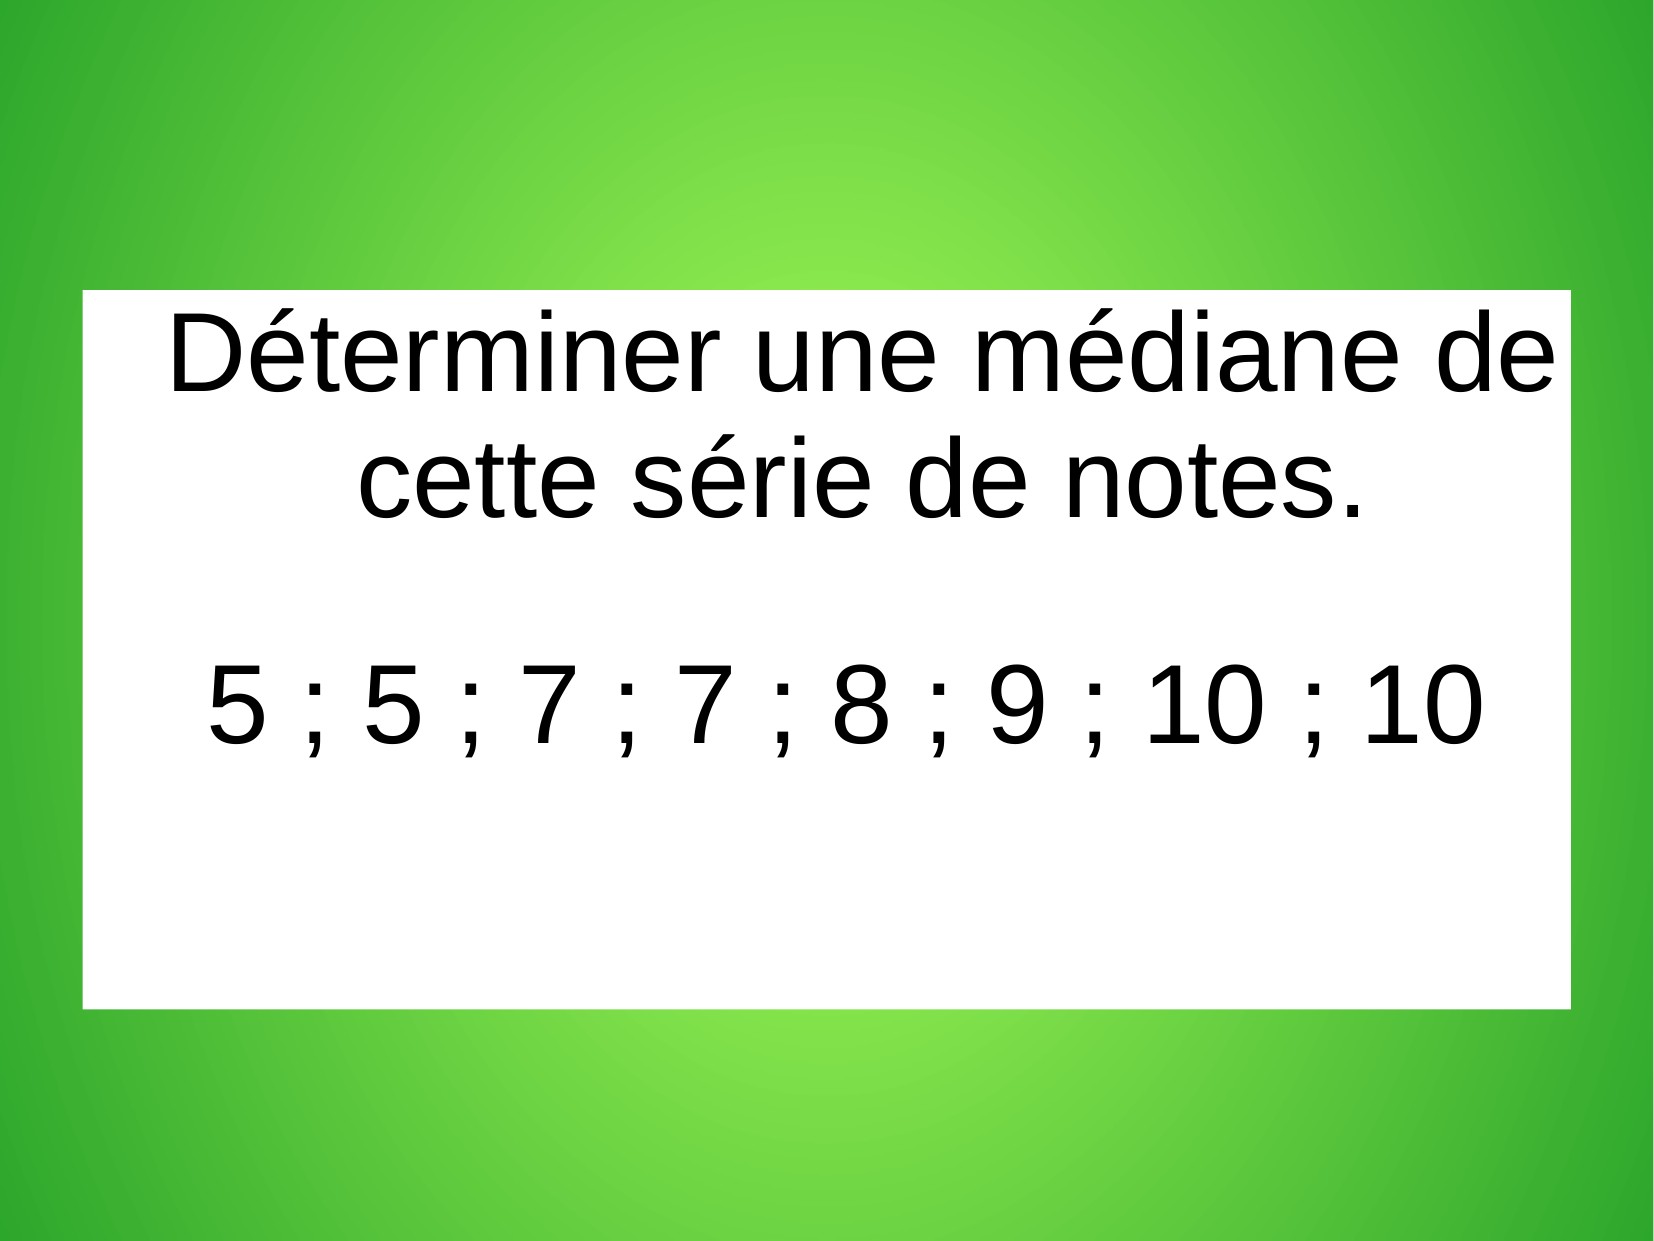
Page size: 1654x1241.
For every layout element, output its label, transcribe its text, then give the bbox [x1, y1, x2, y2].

picture [0, 0, 1654, 1241]
list Déterminer une médiane de cette série de notes. 5 ; 5 ; 7 ; 7 ; 8 ; 9 ; 10 ; 10 [82, 290, 1571, 1010]
